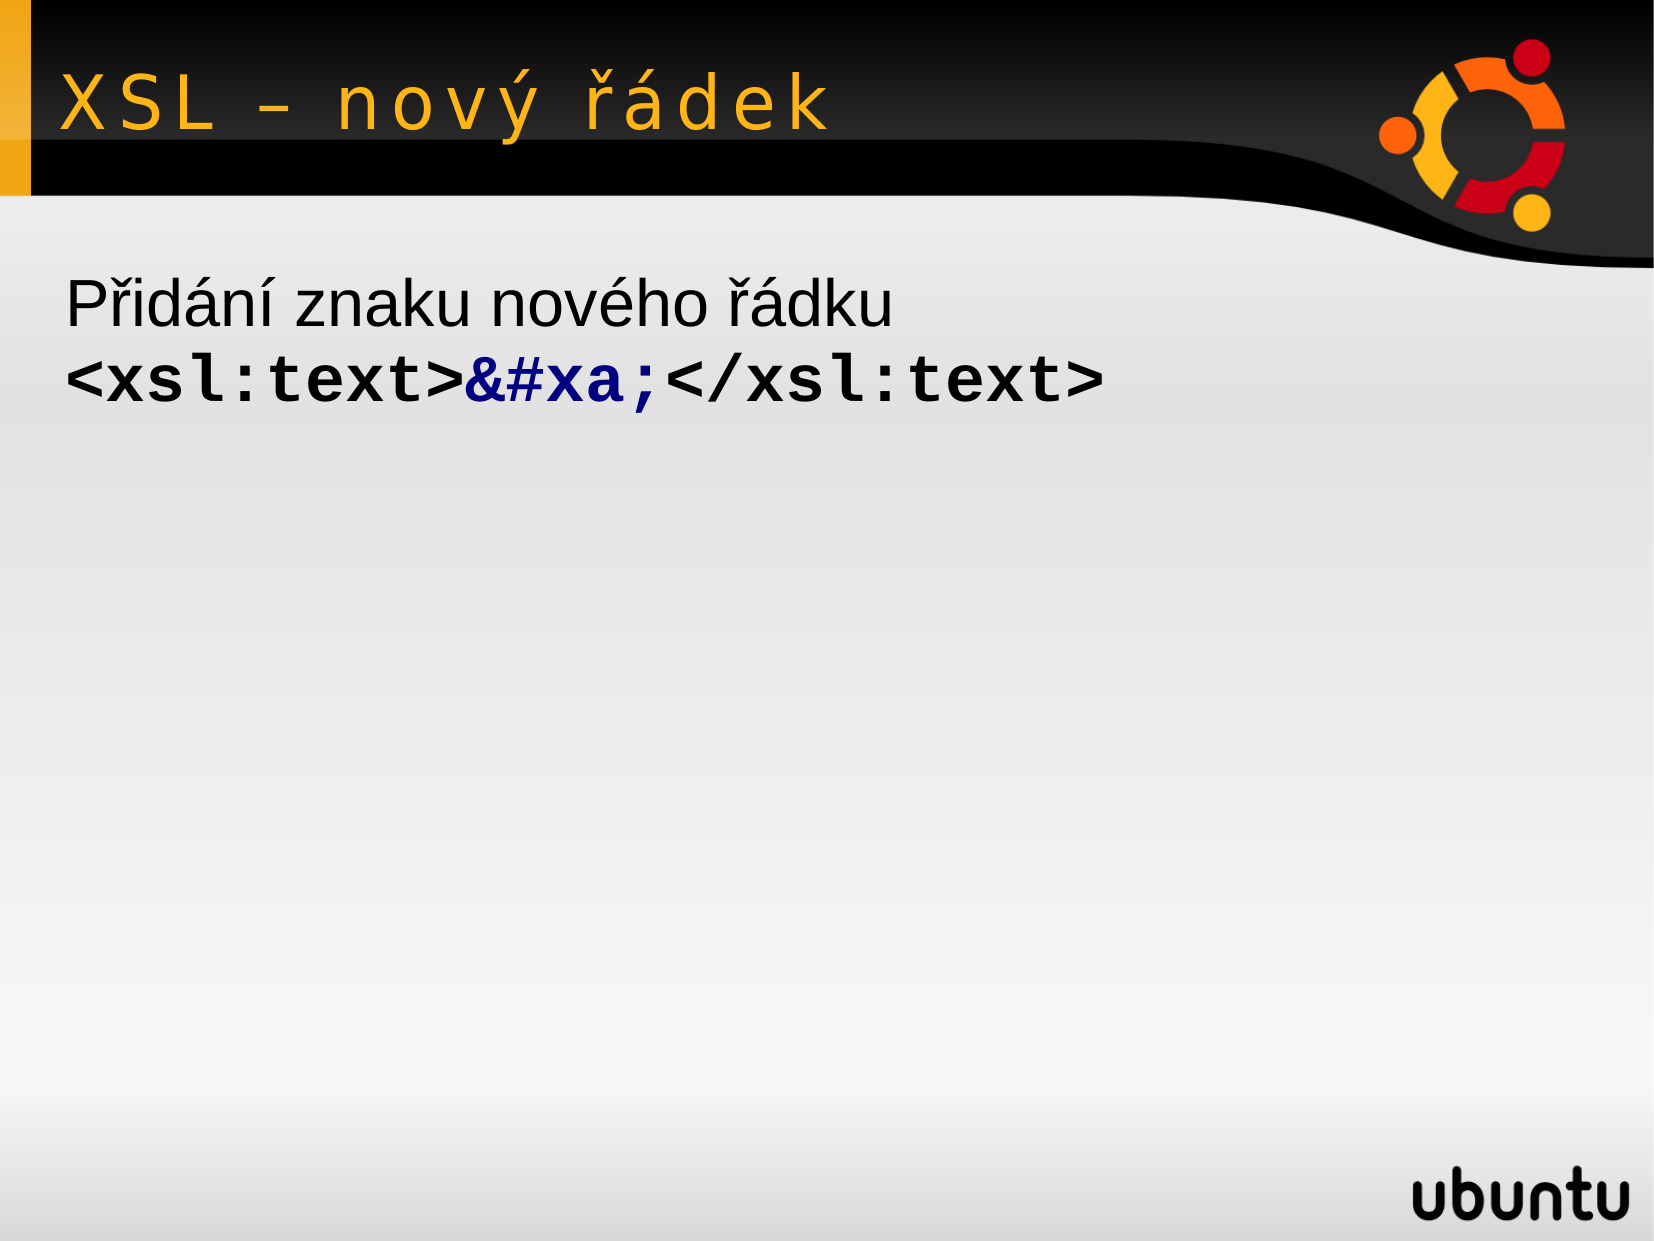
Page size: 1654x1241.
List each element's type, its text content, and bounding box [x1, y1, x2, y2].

picture [0, 0, 1654, 1241]
list Přidání znaku nového řádku <xsl:text>&#xa;</xsl:text> [47, 265, 1536, 1138]
title XSL – nový řádek [59, 29, 1270, 178]
